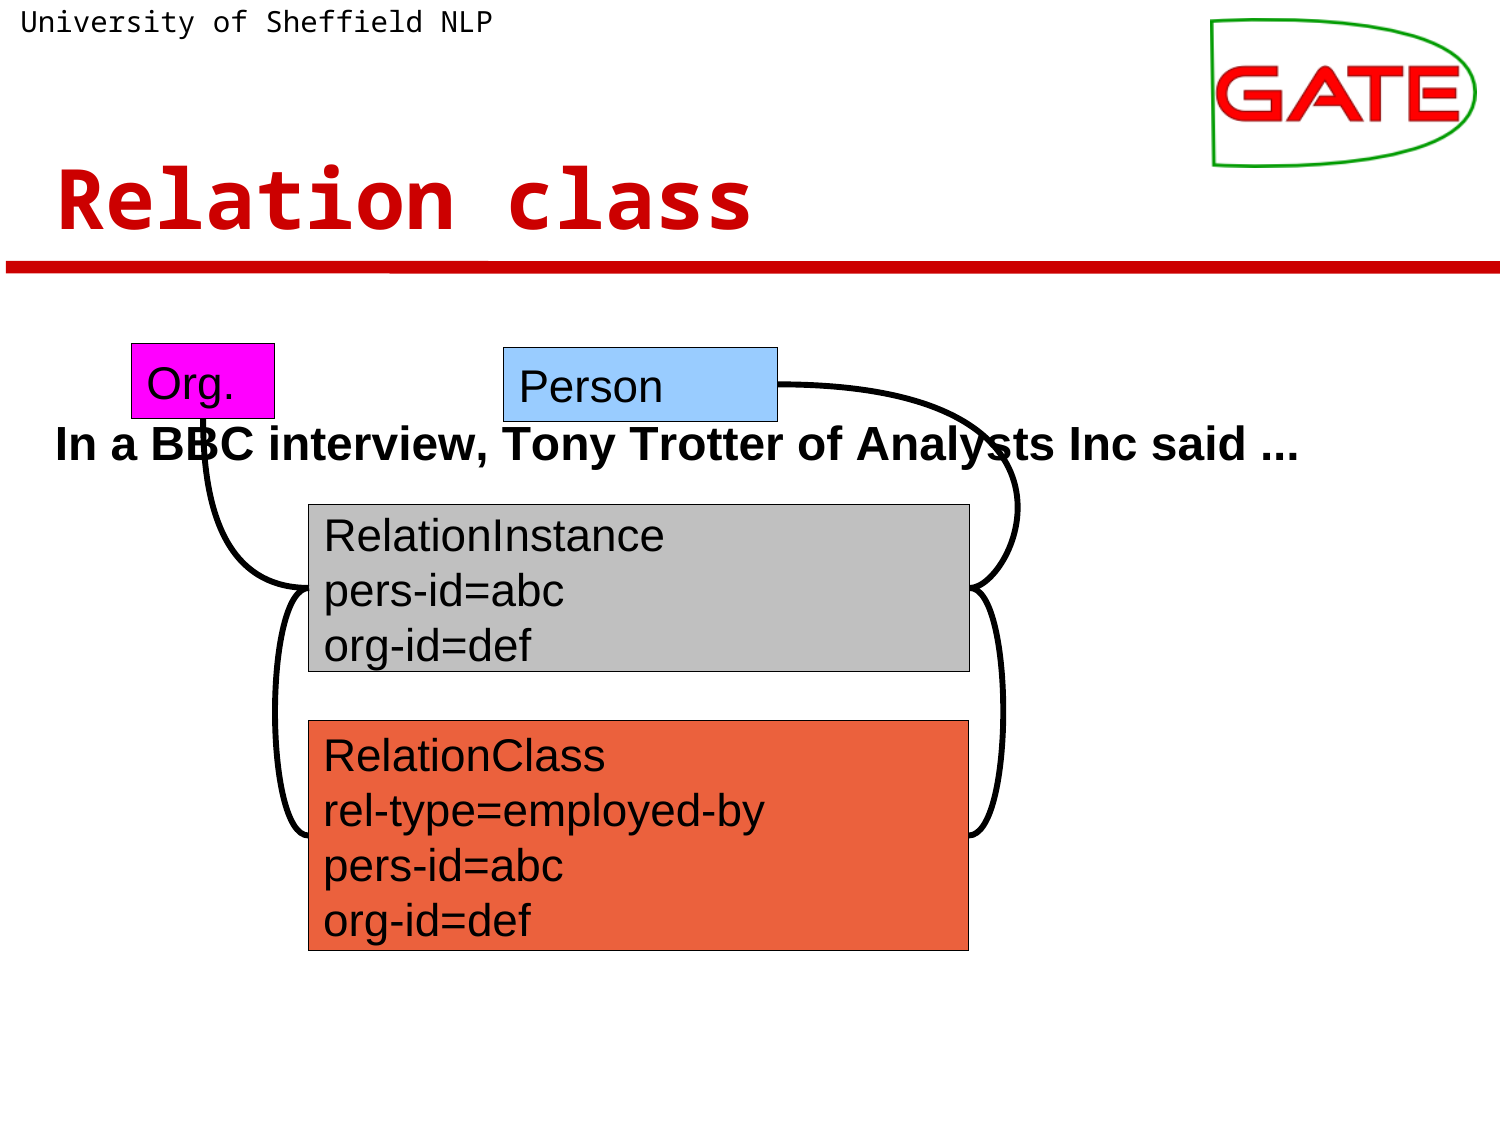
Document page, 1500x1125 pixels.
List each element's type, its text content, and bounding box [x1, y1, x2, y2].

text_box In a BBC interview, Tony Trotter of Analysts Inc said ... [40, 405, 1477, 478]
title Relation class [41, 37, 1391, 254]
text_box RelationInstance pers-id=abc org-id=def [308, 504, 970, 672]
text_box Org. [131, 343, 275, 405]
text_box RelationClass rel-type=employed-by pers-id=abc org-id=def [308, 720, 969, 951]
text_box Org. [203, 377, 215, 396]
text_box Person [503, 347, 778, 405]
picture [1210, 18, 1477, 168]
